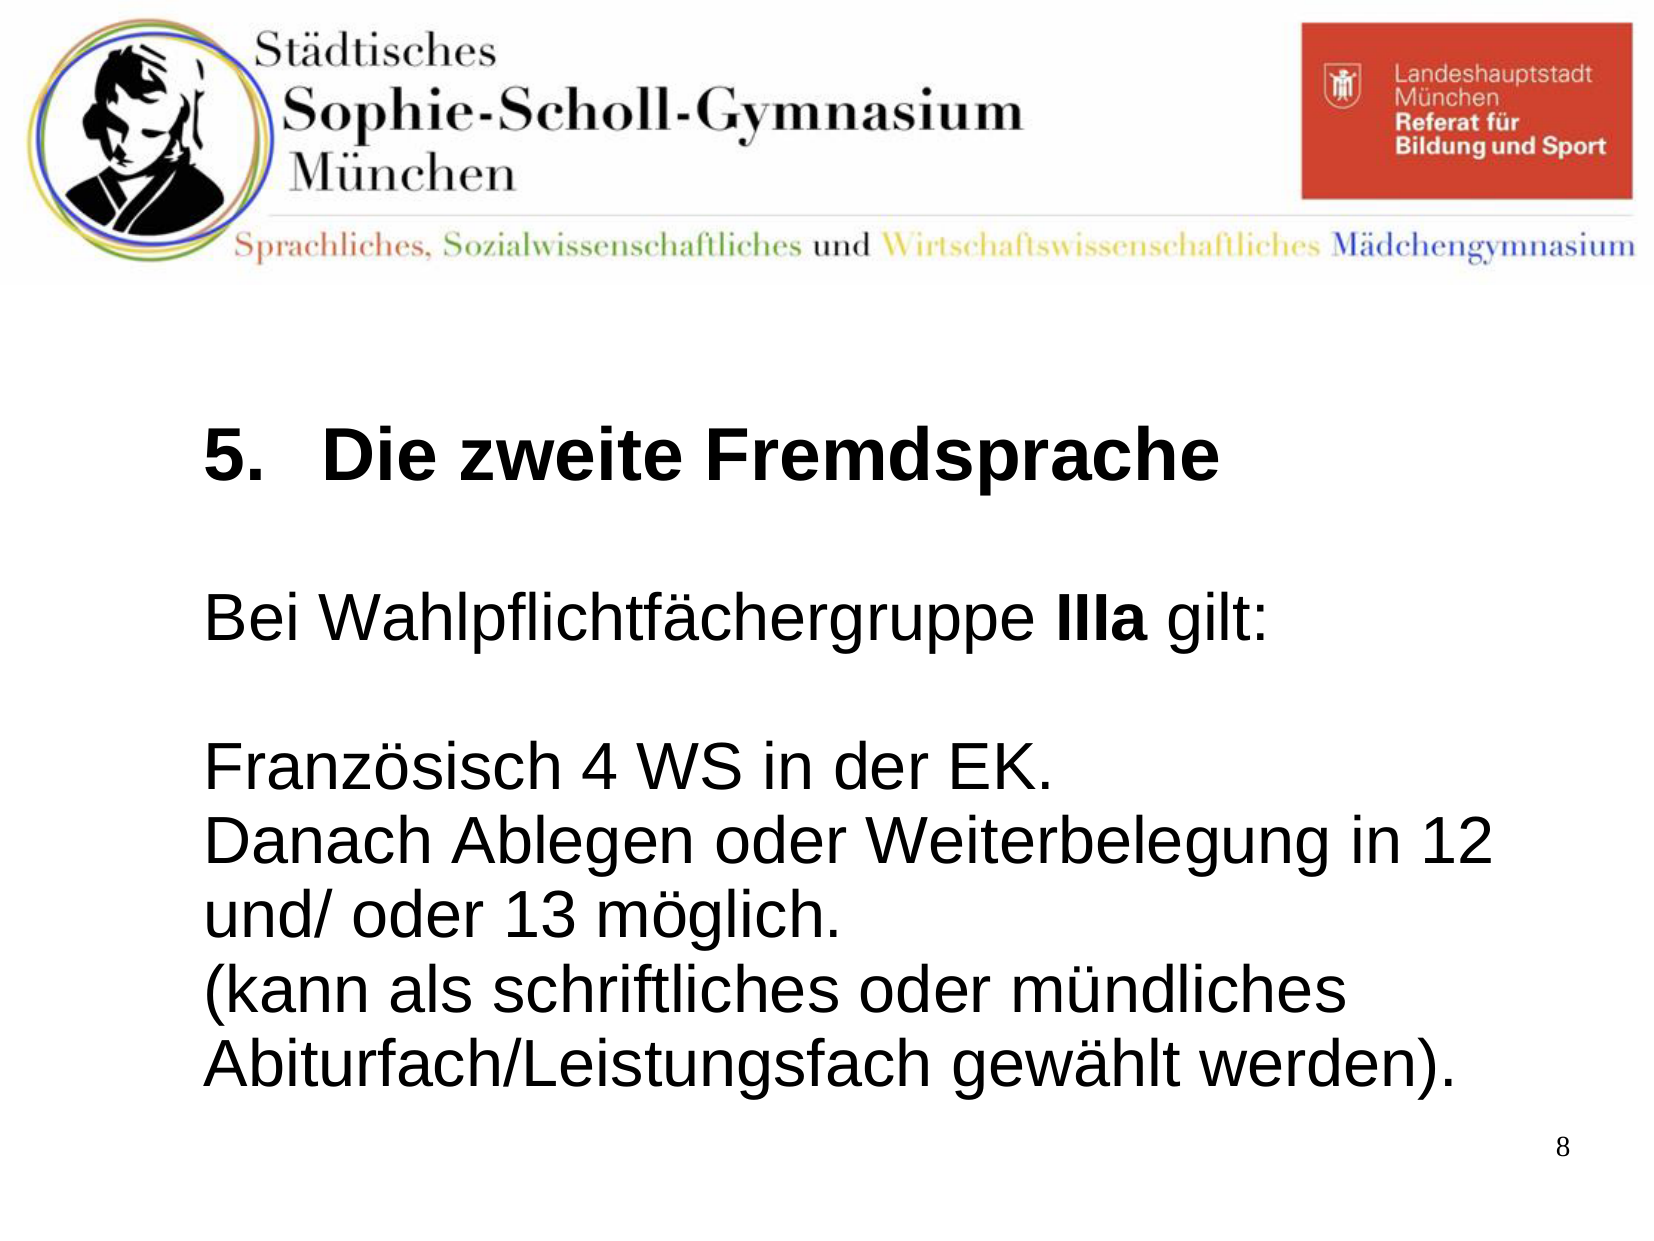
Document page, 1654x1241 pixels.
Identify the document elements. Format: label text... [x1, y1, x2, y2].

text_box 5. Die zweite Fremdsprache Bei Wahlpflichtfächergruppe IIIa gilt: Französisch 4 WS in der EK. Danach Ablegen oder Weiterbelegung in 12 und/ oder 13 möglich. (kann als schriftliches oder mündliches Abiturfach/Leistungsfach gewählt werden). [188, 401, 1560, 1099]
picture [0, 0, 1654, 285]
